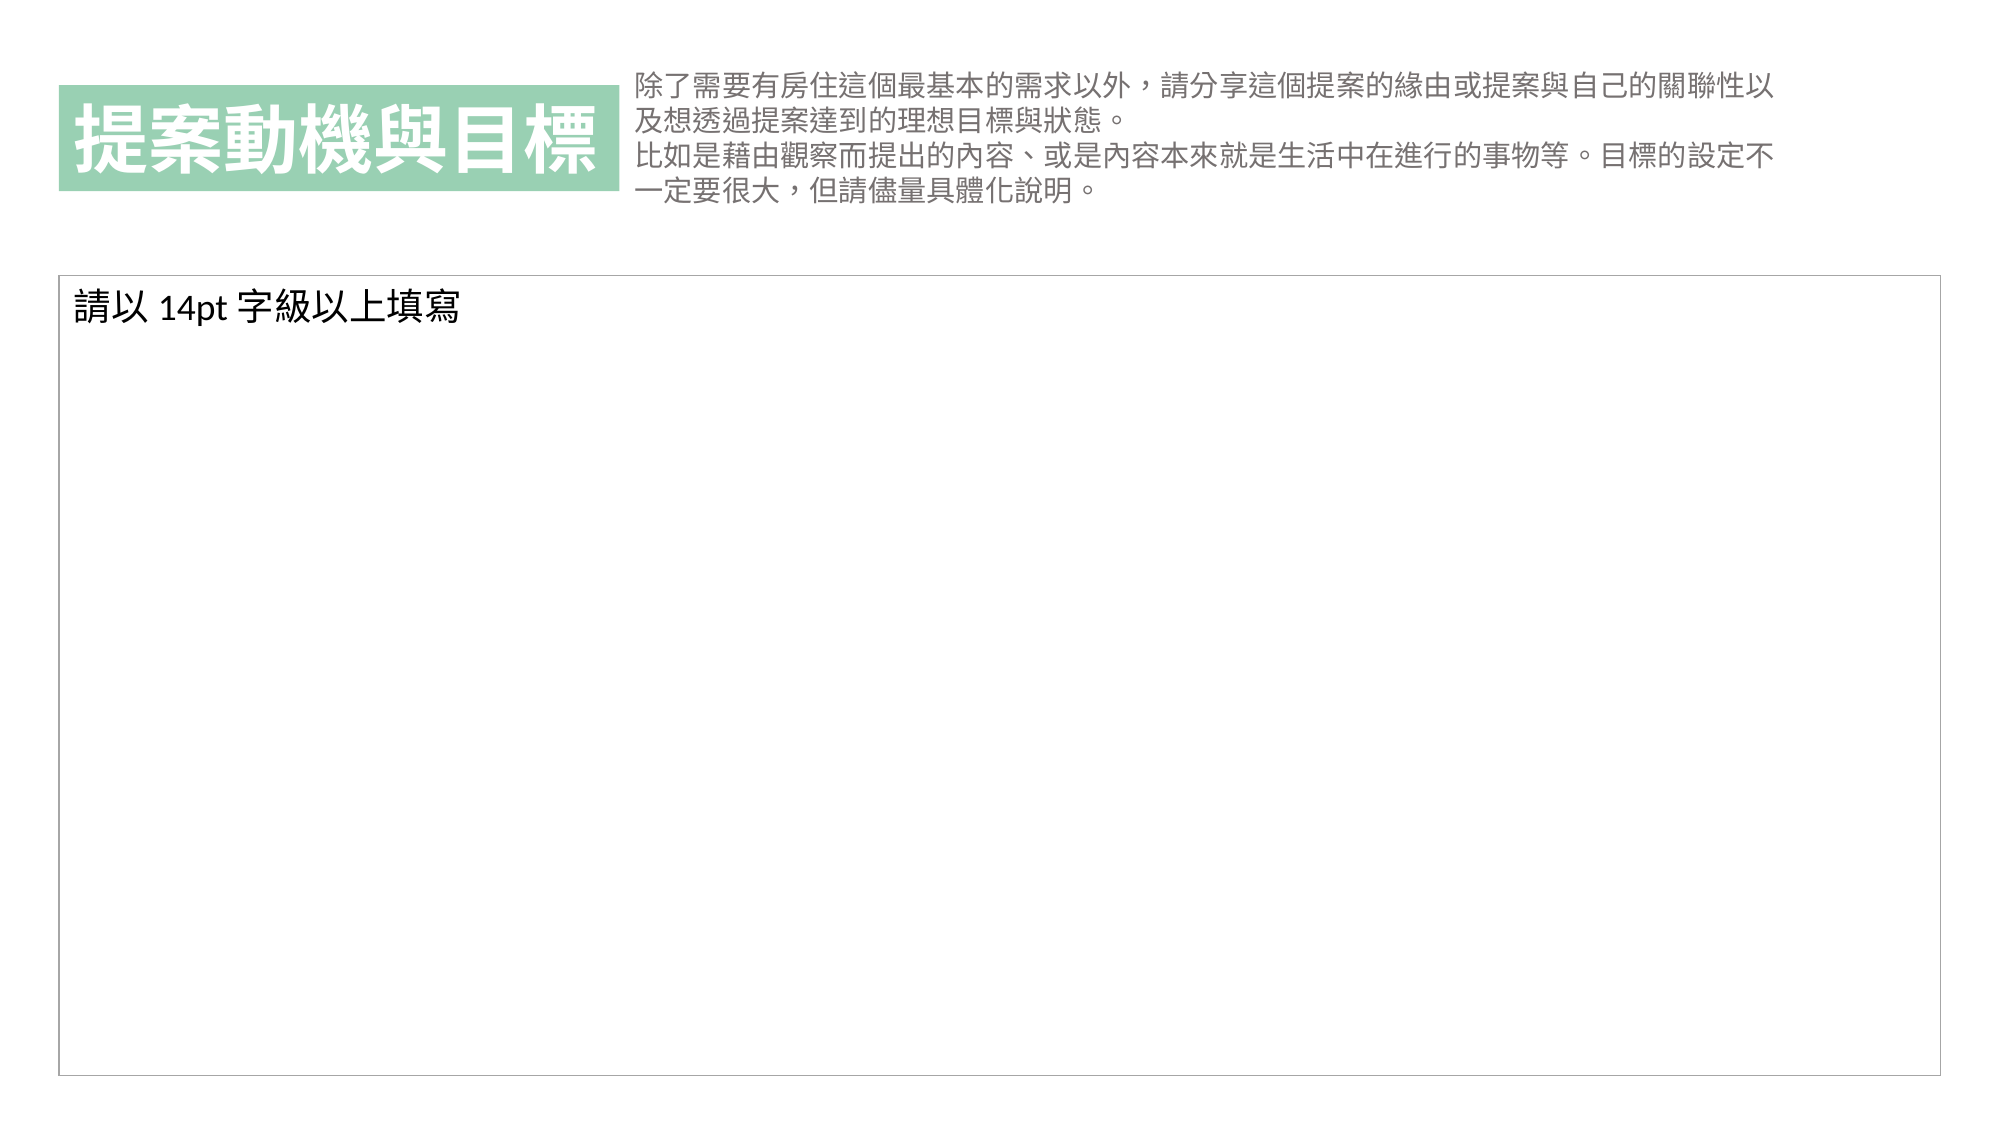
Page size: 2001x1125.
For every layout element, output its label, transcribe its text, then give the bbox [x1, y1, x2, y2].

text_box 請以14pt字級以上填寫 [58, 275, 1941, 1076]
text_box 除了需要有房住這個最基本的需求以外，請分享這個提案的緣由或提案與自己的關聯性以及想透過提案達到的理想目標與狀態。 比如是藉由觀察而提出的內容、或是內容本來就是生活中在進行的事物等。目標的設定不一定要很大，但請儘量具體化說明。 [619, 59, 1801, 217]
text_box 提案動機與目標 [58, 85, 619, 192]
